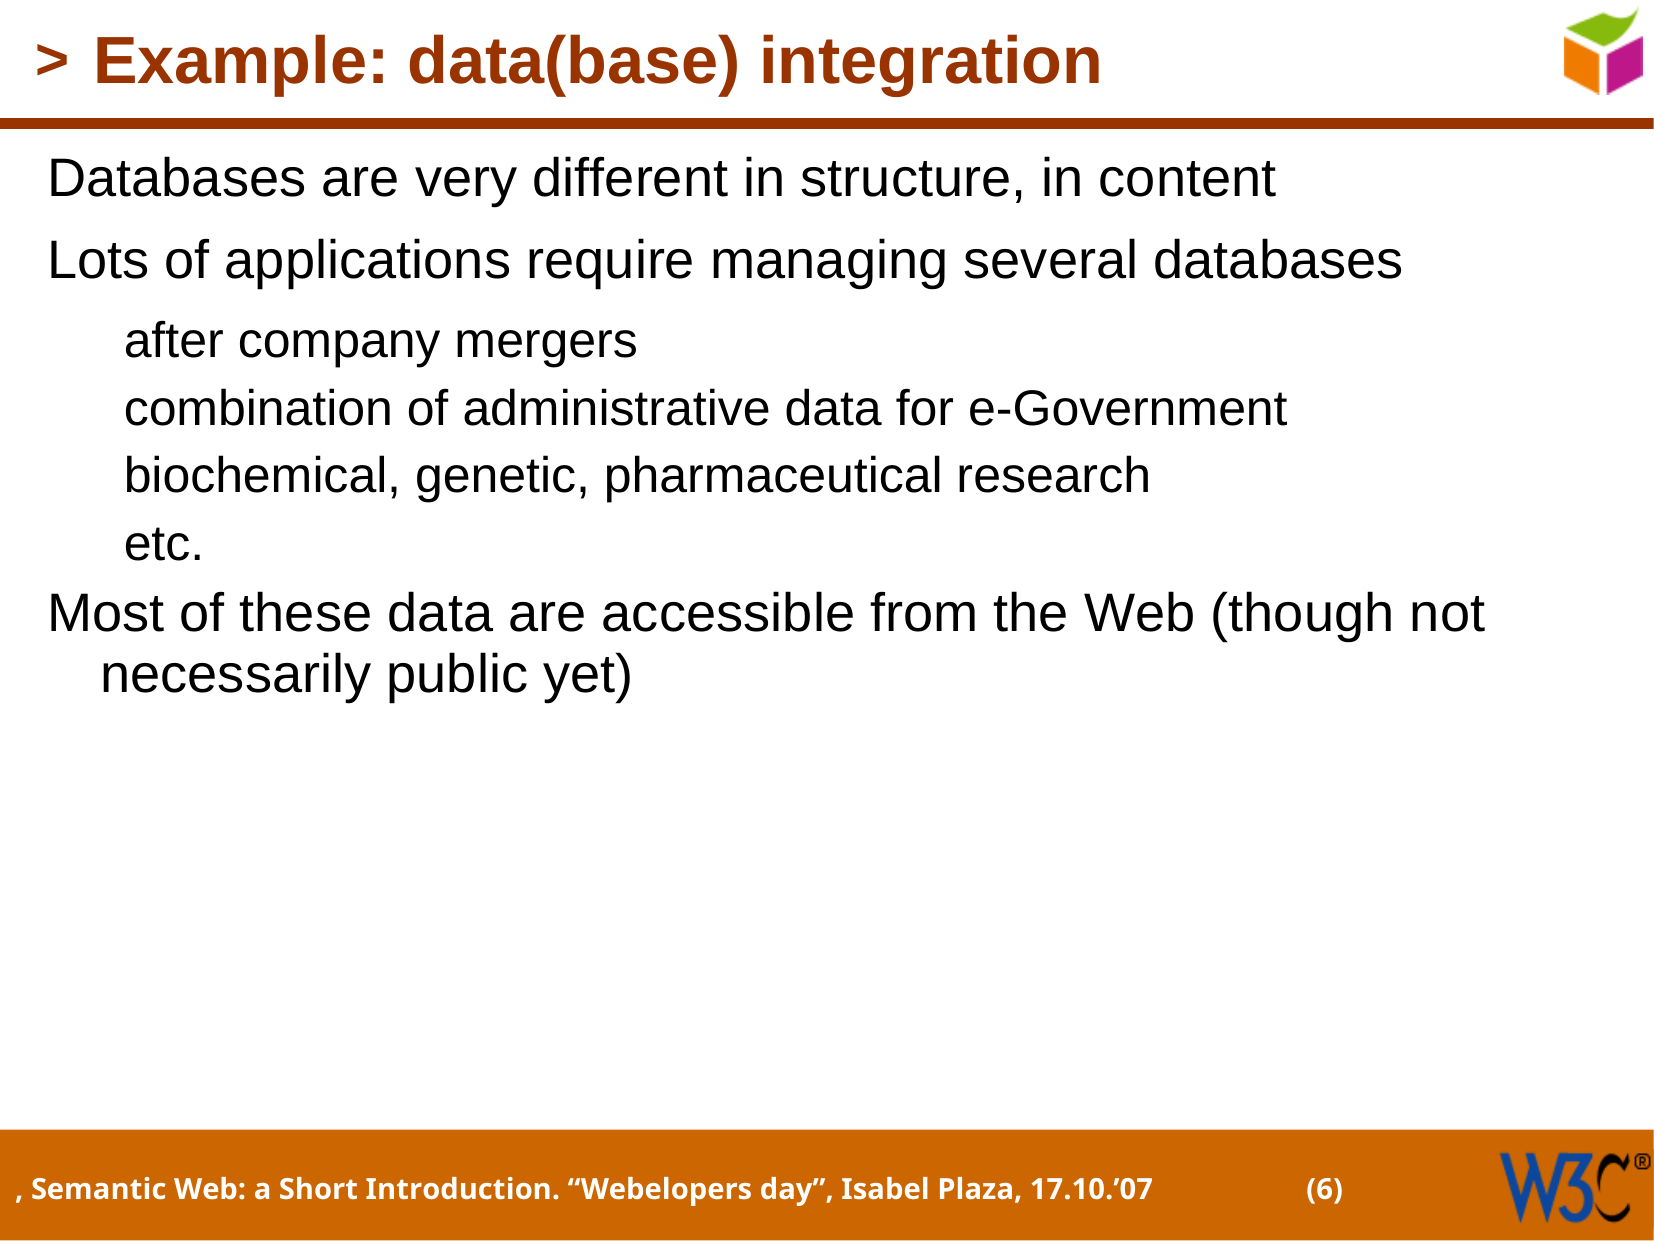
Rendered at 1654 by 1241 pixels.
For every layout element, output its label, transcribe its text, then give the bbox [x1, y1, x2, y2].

title Example: data(base) integration [93, 7, 1493, 111]
list Databases are very different in structure, in content Lots of applications require managing several databases after company mergers combination of administrative data for e-Government biochemical, genetic, pharmaceutical research etc. Most of these data are accessible from the Web (though not necessarily public yet) [29, 147, 1624, 1119]
picture [1564, 5, 1643, 95]
picture [1495, 1149, 1654, 1228]
